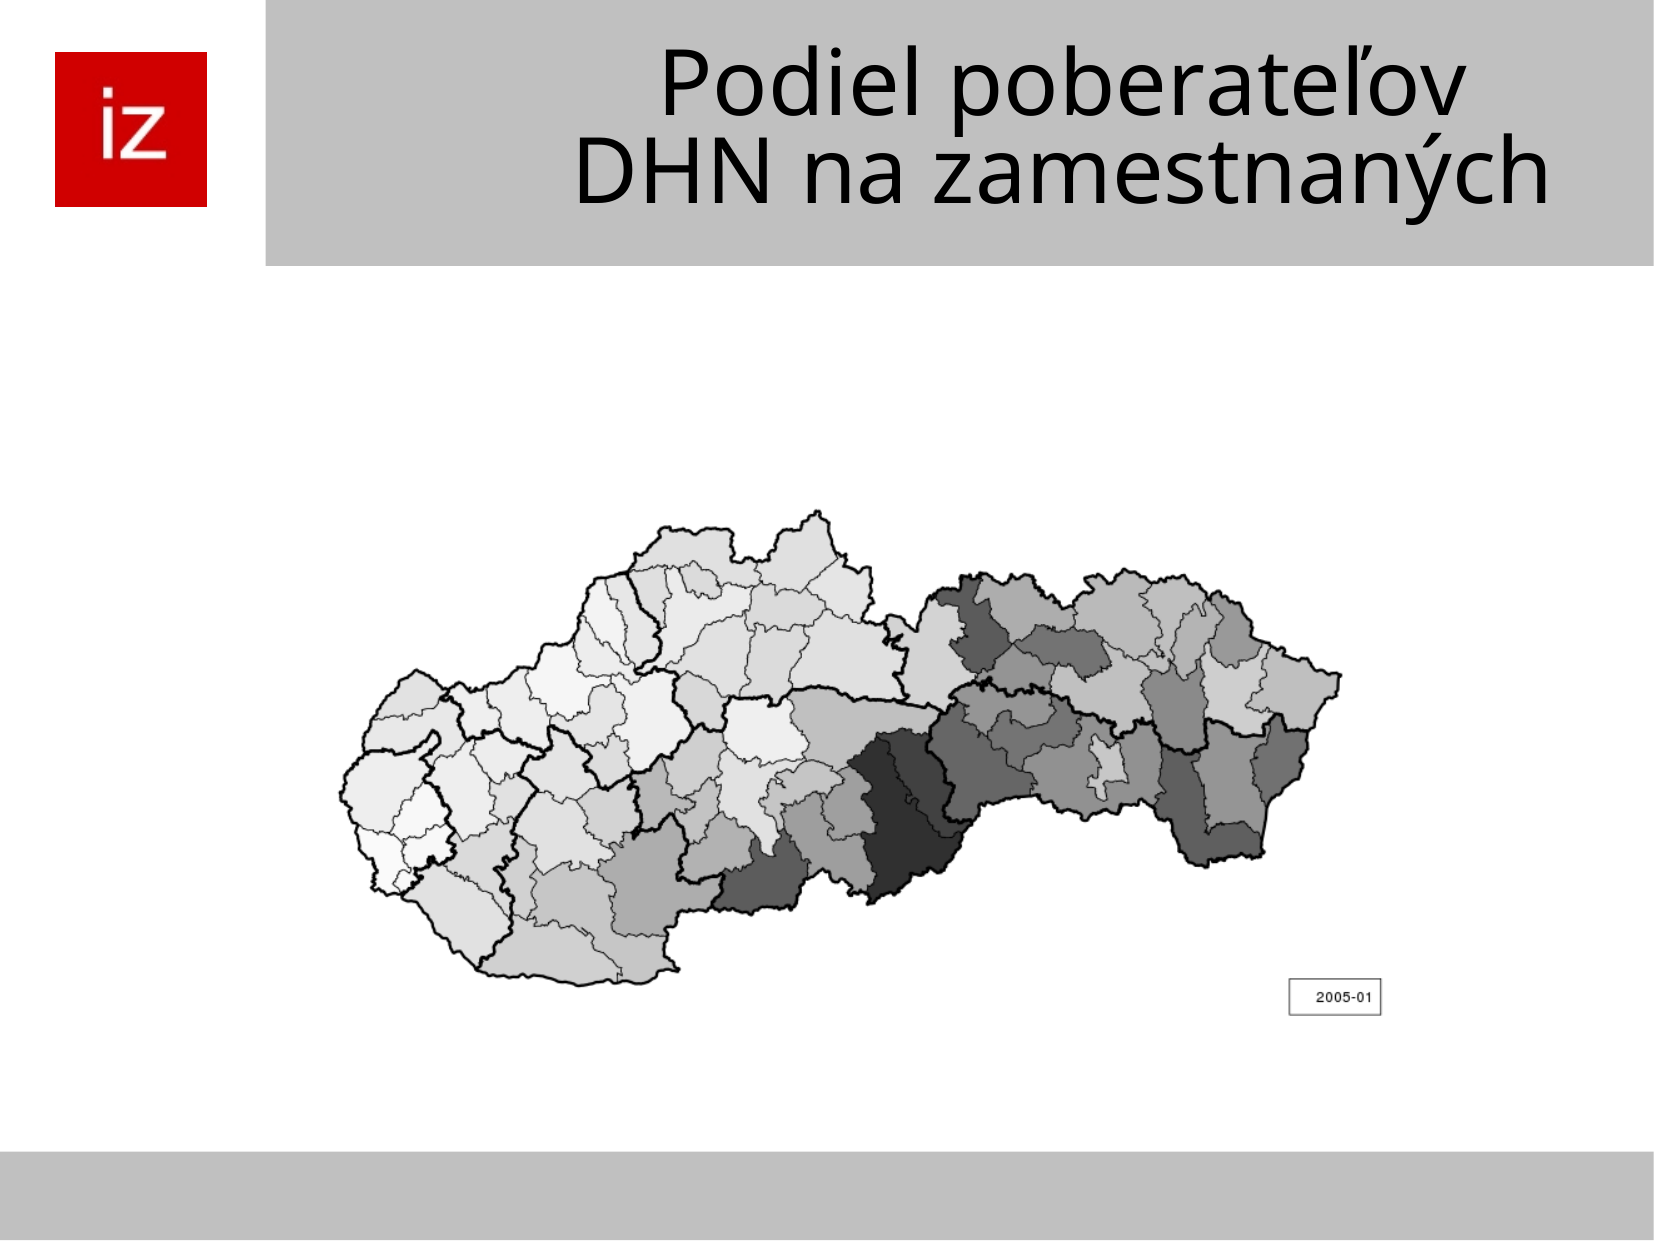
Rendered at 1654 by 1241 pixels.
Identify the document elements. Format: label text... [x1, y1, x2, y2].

picture [264, 419, 1390, 1051]
title Podiel poberateľov DHN na zamestnaných [561, 29, 1565, 237]
picture [55, 52, 207, 207]
